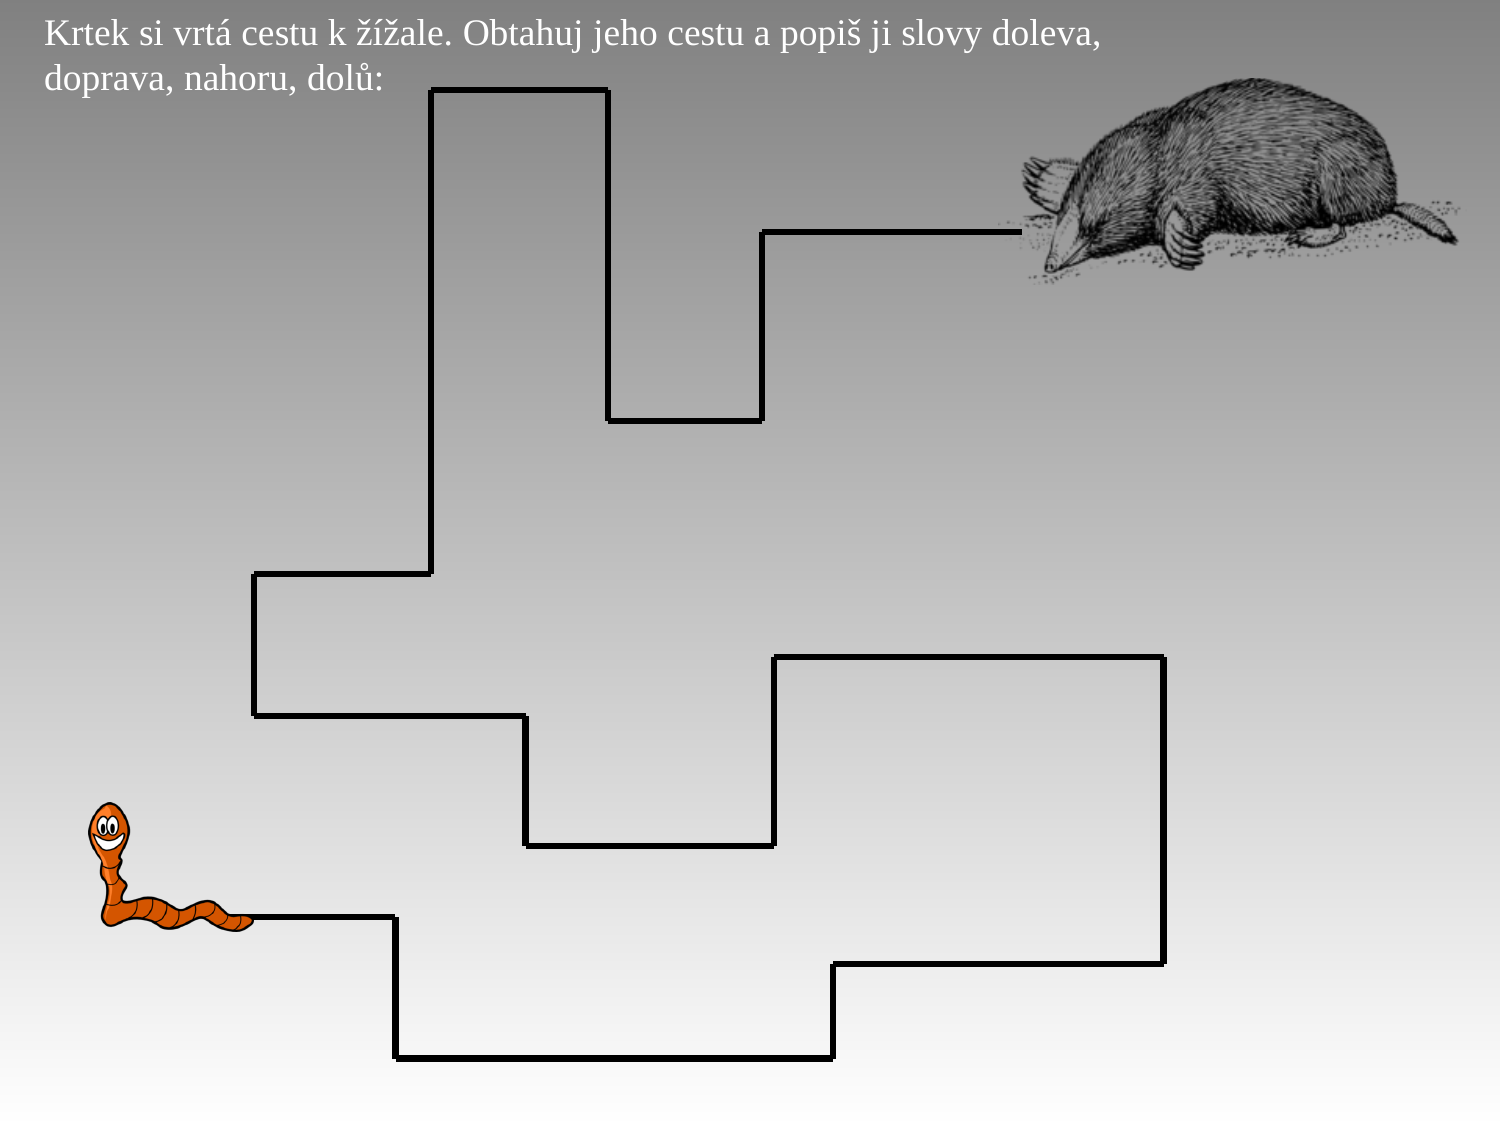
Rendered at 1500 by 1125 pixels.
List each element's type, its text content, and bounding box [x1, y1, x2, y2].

picture [88, 802, 254, 932]
picture [998, 78, 1467, 285]
text_box Krtek si vrtá cestu k žížale. Obtahuj jeho cestu a popiš ji slovy doleva, doprava, nahoru, dolů: [29, 0, 1235, 106]
